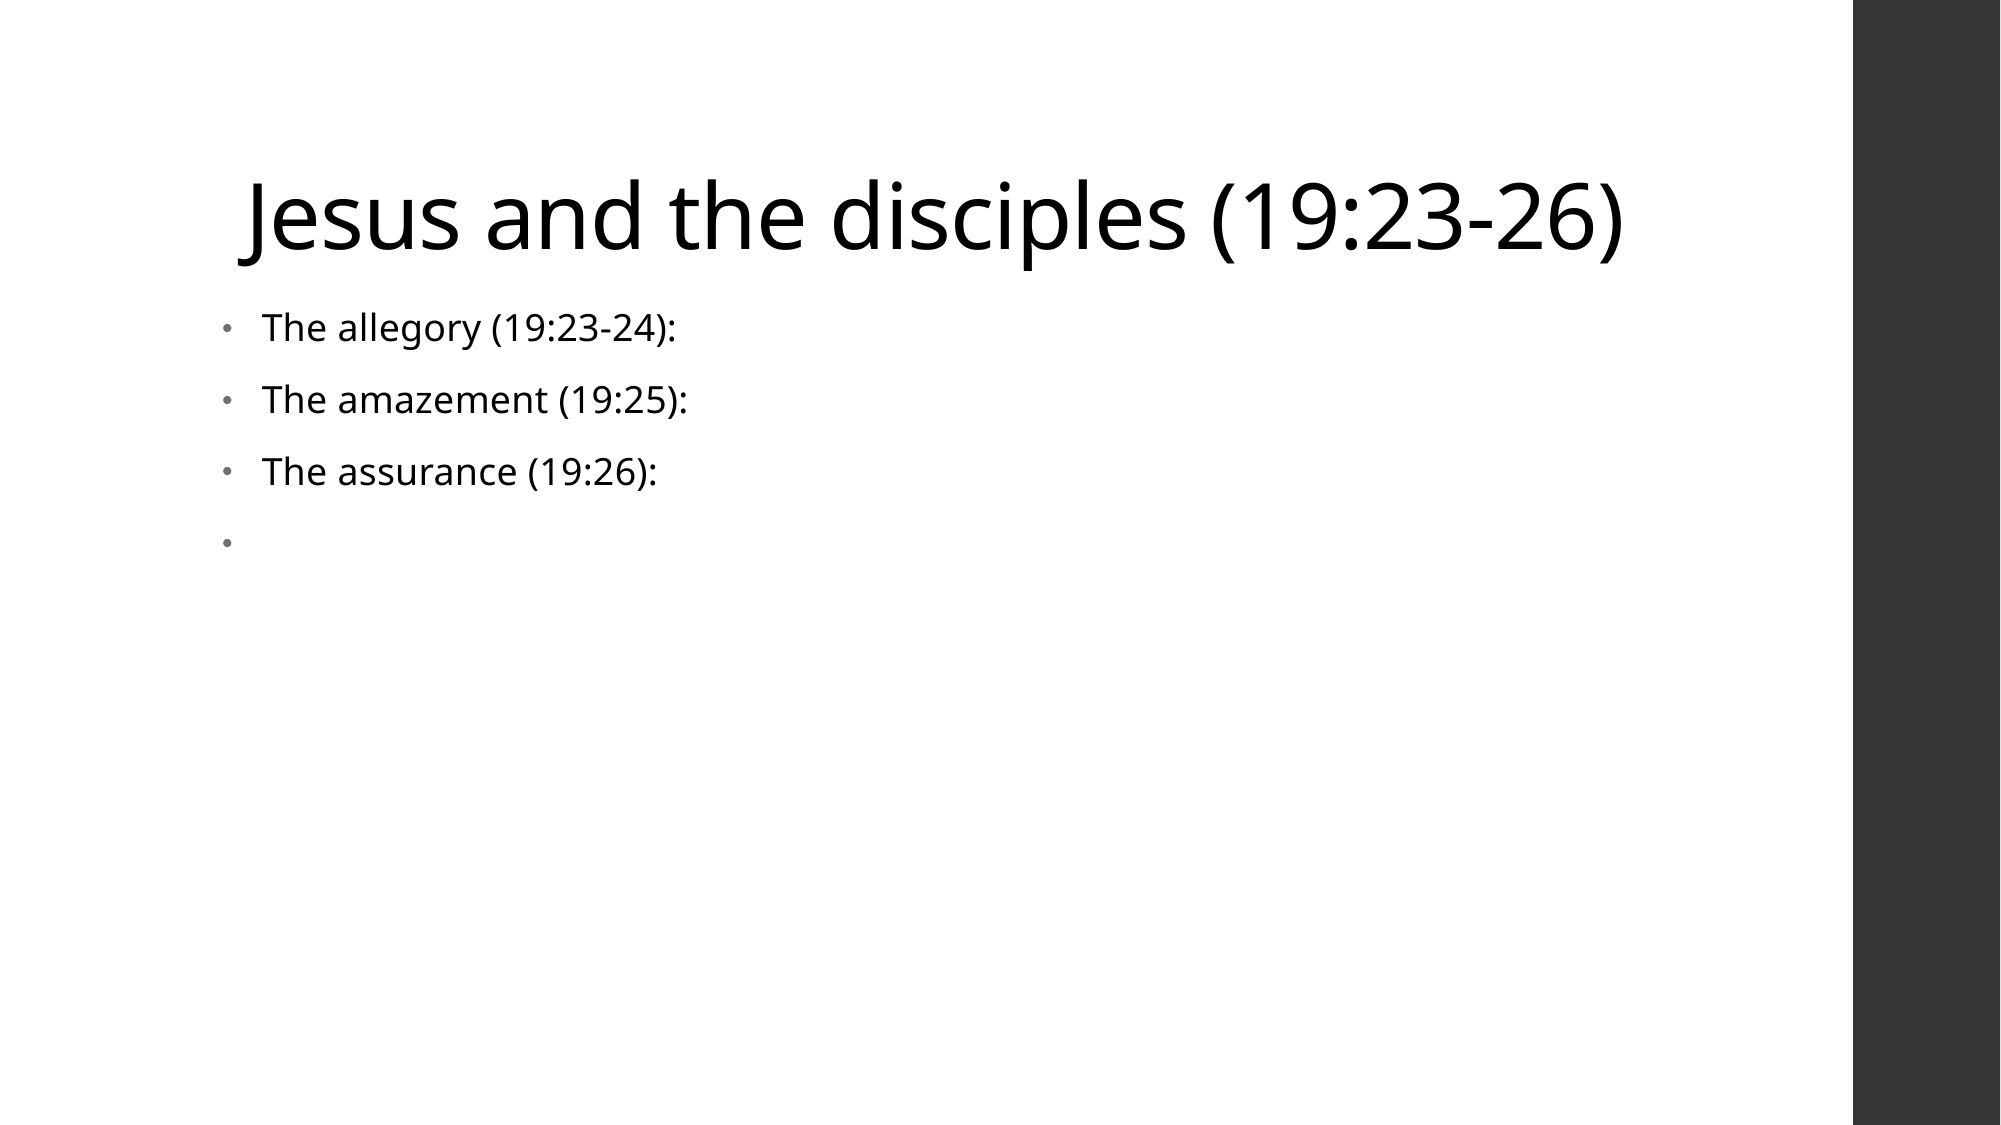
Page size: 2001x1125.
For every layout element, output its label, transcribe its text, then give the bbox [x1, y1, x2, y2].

title Jesus and the disciples (19:23-26) [206, 60, 1797, 278]
list The allegory (19:23-24): The amazement (19:25): The assurance (19:26): [206, 299, 1617, 1014]
